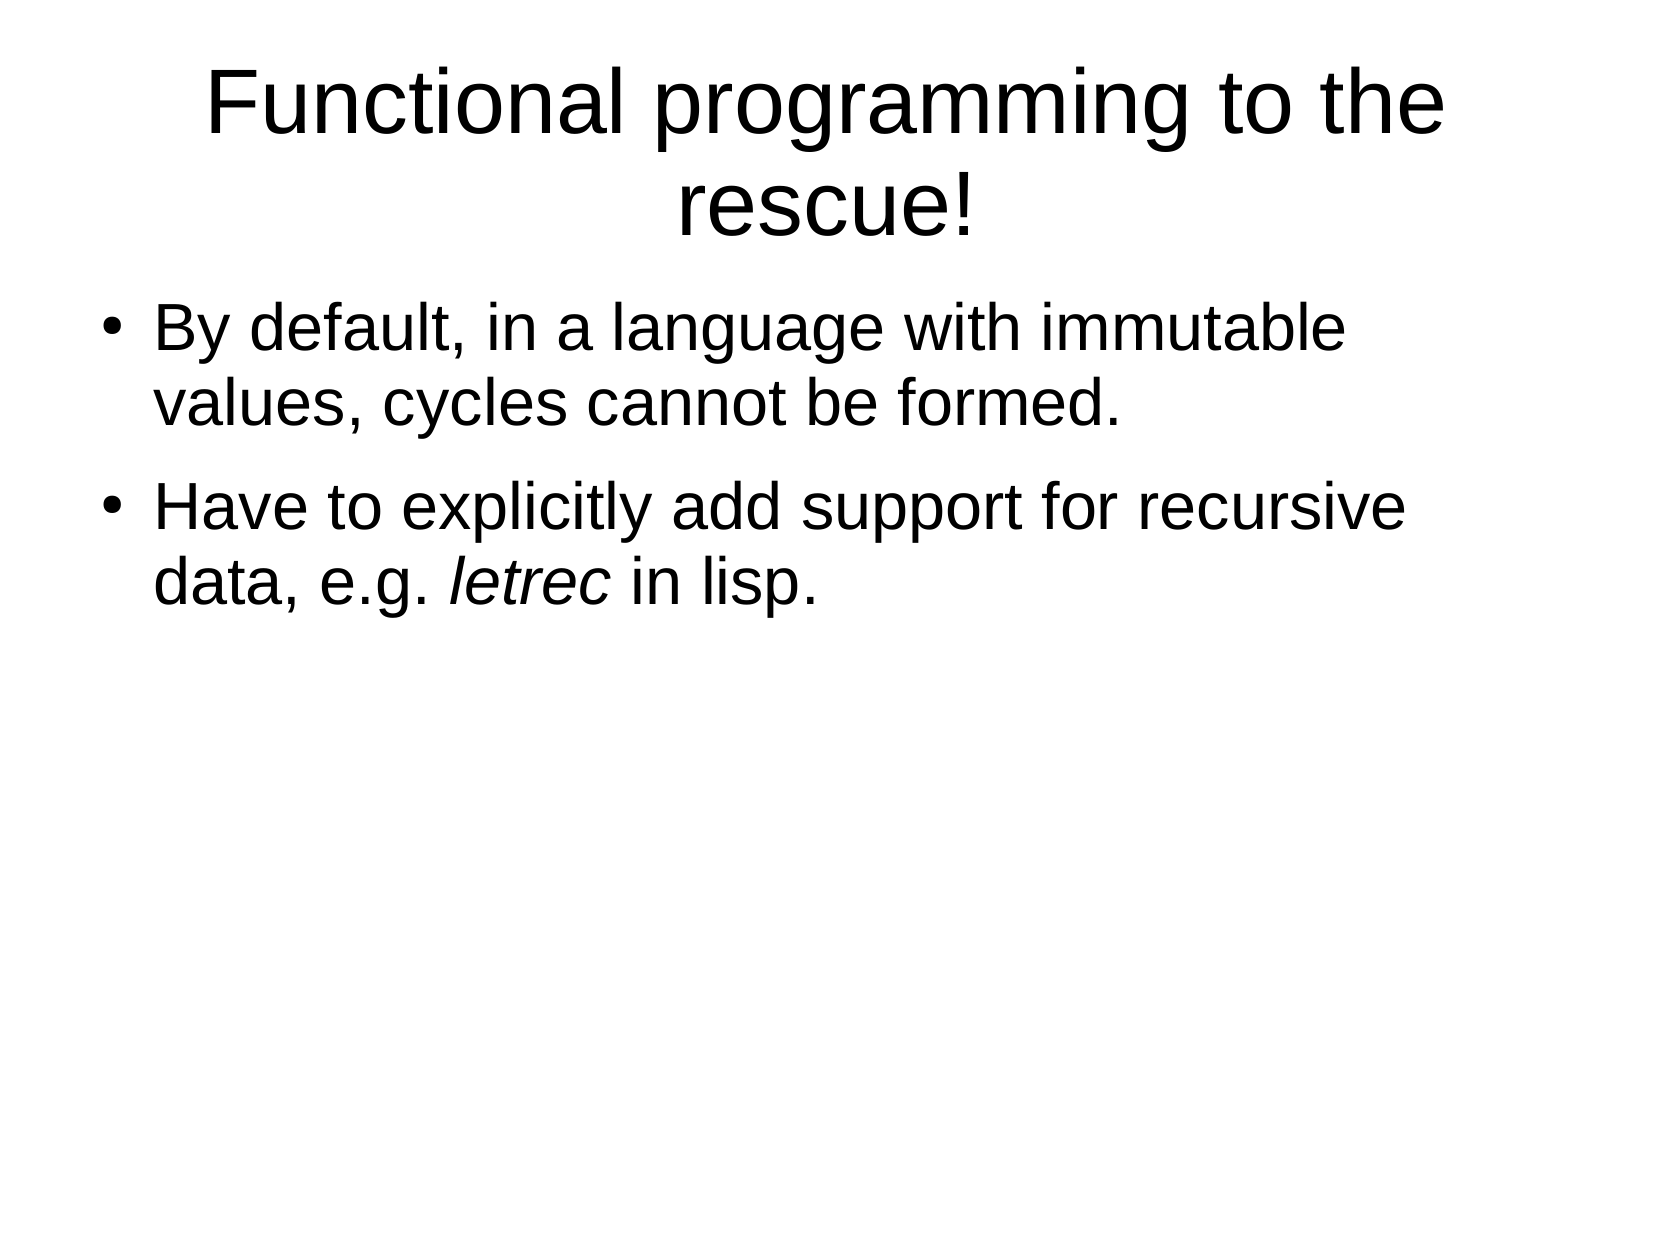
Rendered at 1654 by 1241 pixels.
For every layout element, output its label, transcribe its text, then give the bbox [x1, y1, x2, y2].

title Functional programming to the rescue! [82, 49, 1571, 257]
list By default, in a language with immutable values, cycles cannot be formed. Have to explicitly add support for recursive data, e.g. letrec in lisp. [82, 290, 1571, 1010]
